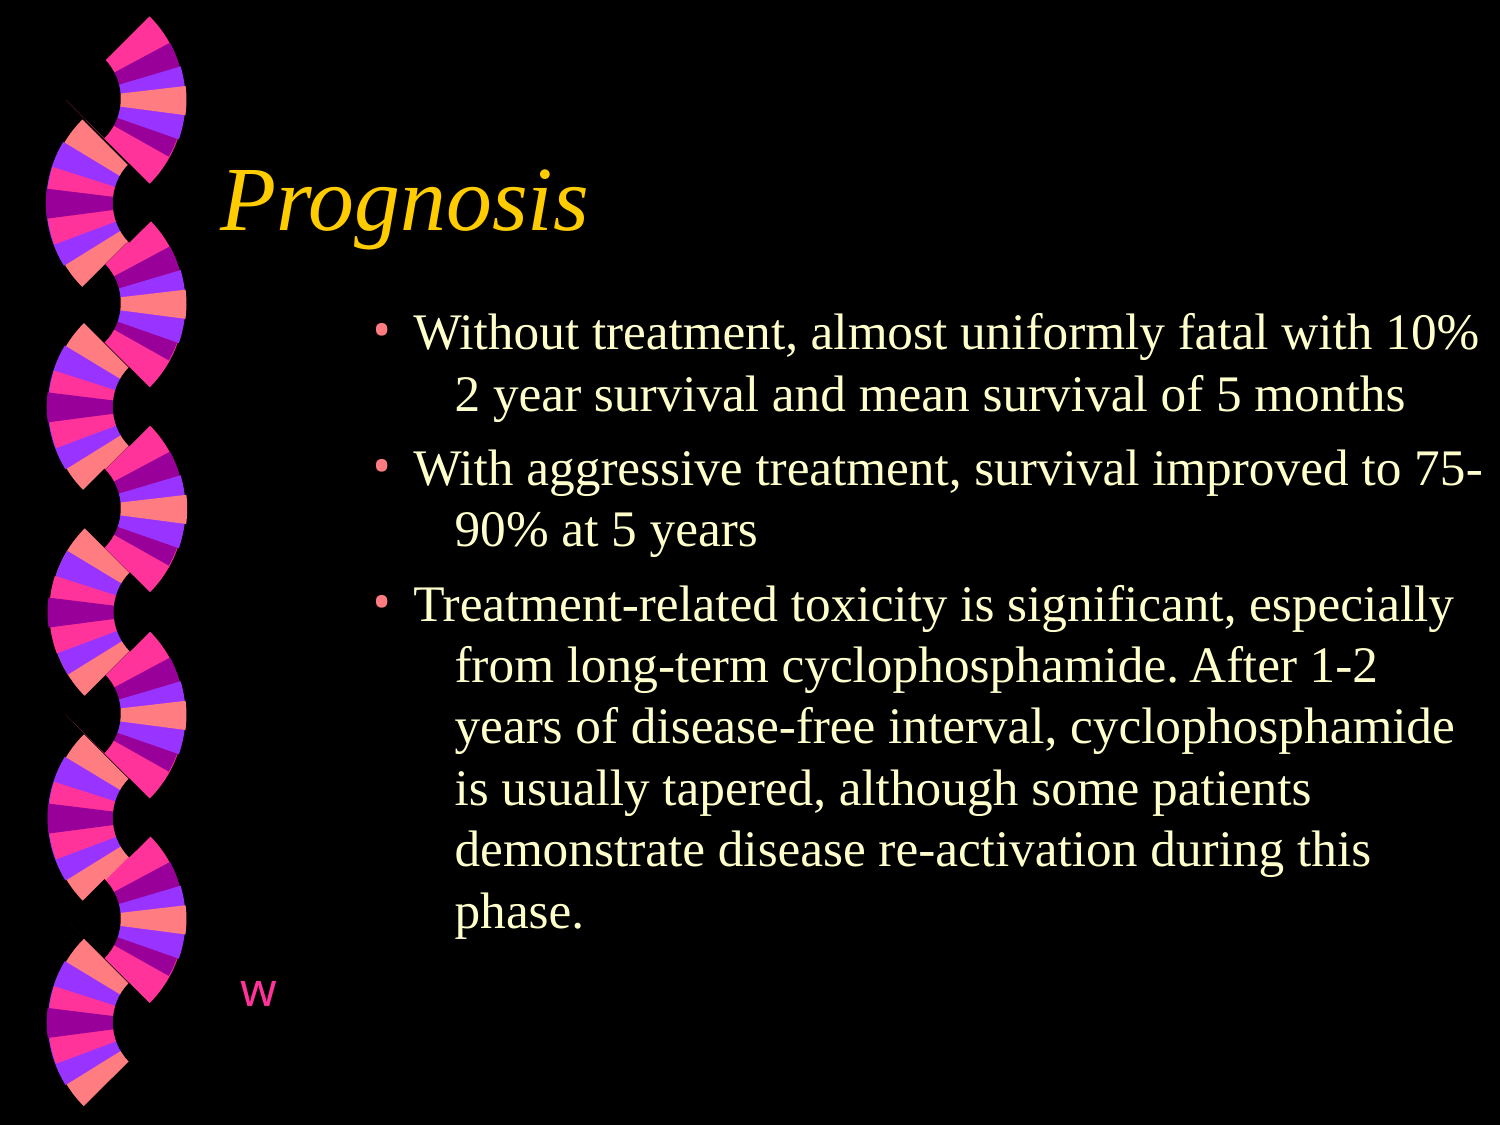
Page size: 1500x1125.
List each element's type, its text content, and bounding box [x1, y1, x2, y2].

title Prognosis [205, 99, 1481, 288]
list Without treatment, almost uniformly fatal with 10% 2 year survival and mean survival of 5 months With aggressive treatment, survival improved to 75-90% at 5 years Treatment-related toxicity is significant, especially from long-term cyclophosphamide. After 1-2 years of disease-free interval, cyclophosphamide is usually tapered, although some patients demonstrate disease re-activation during this phase. [225, 290, 1500, 966]
